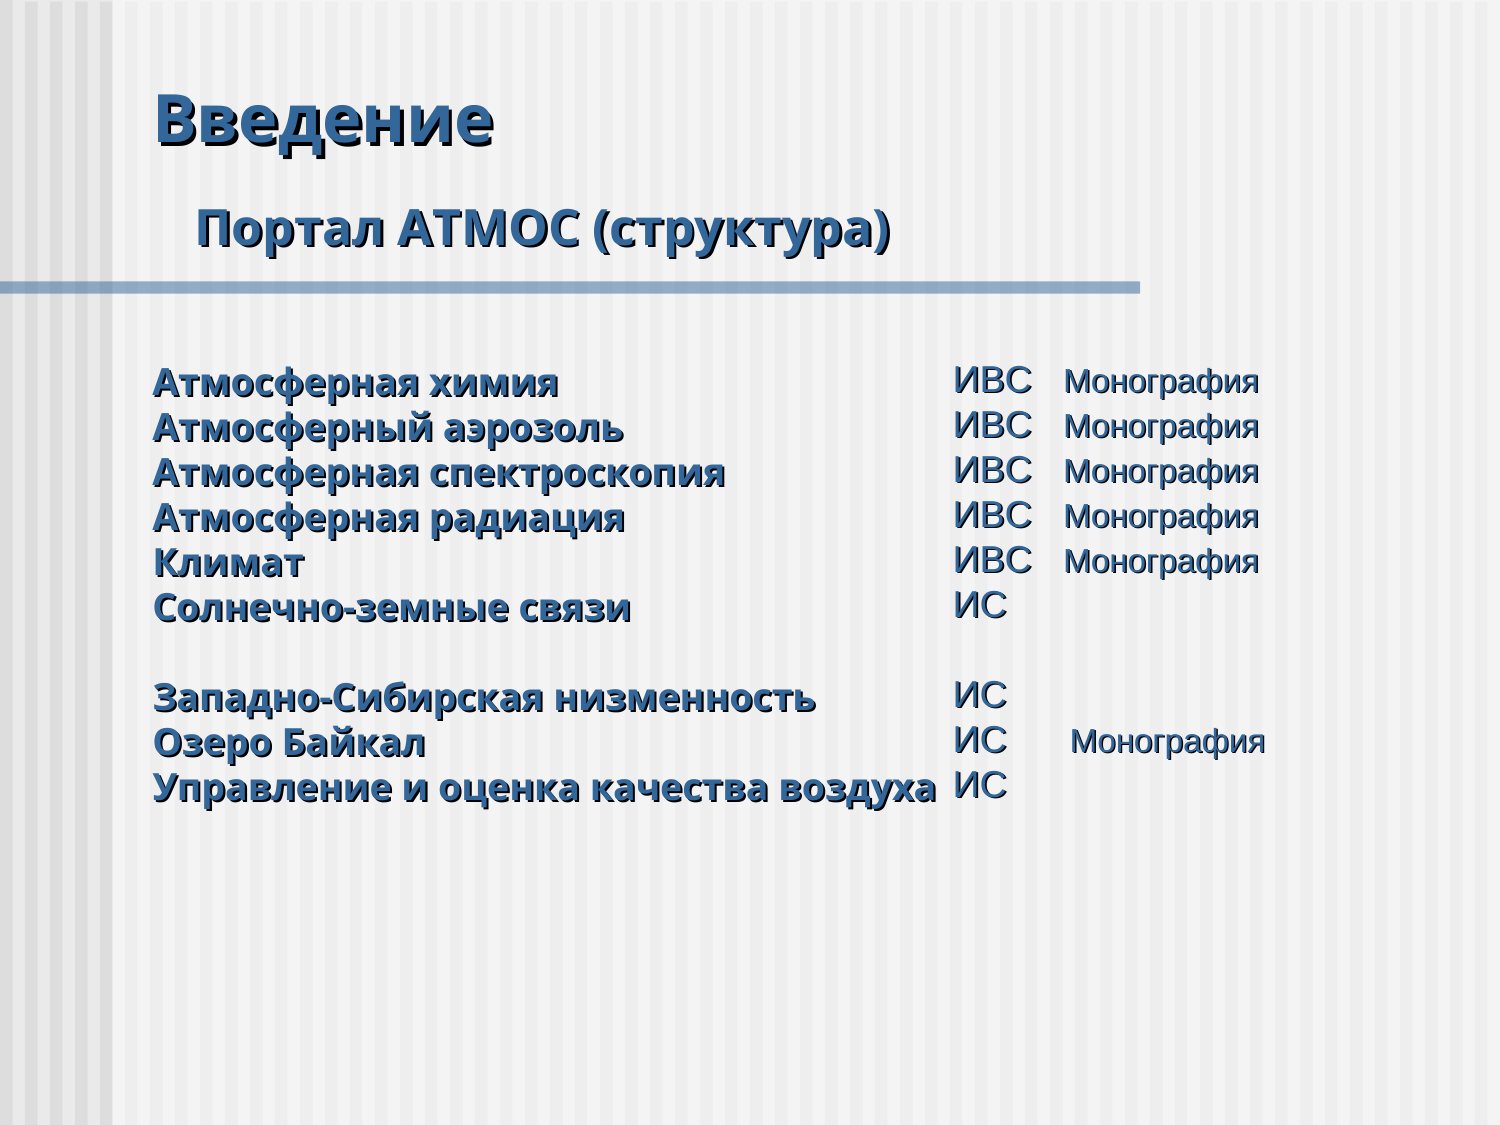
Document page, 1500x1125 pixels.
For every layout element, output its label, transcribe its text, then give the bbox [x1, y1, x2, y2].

text_box Портал АТМОС (структура) [179, 187, 905, 263]
text_box Атмосферная химия Атмосферный аэрозоль Атмосферная спектроскопия Атмосферная радиация Климат Солнечно-земные связи Западно-Сибирская низменность Озеро Байкал Управление и оценка качества воздуха [137, 349, 988, 816]
title Введение [137, 74, 1477, 171]
text_box ИВС Монография ИВС Монография ИВС Монография ИВС Монография ИВС Монография ИС ИС ИС Монография ИС [937, 346, 1281, 813]
